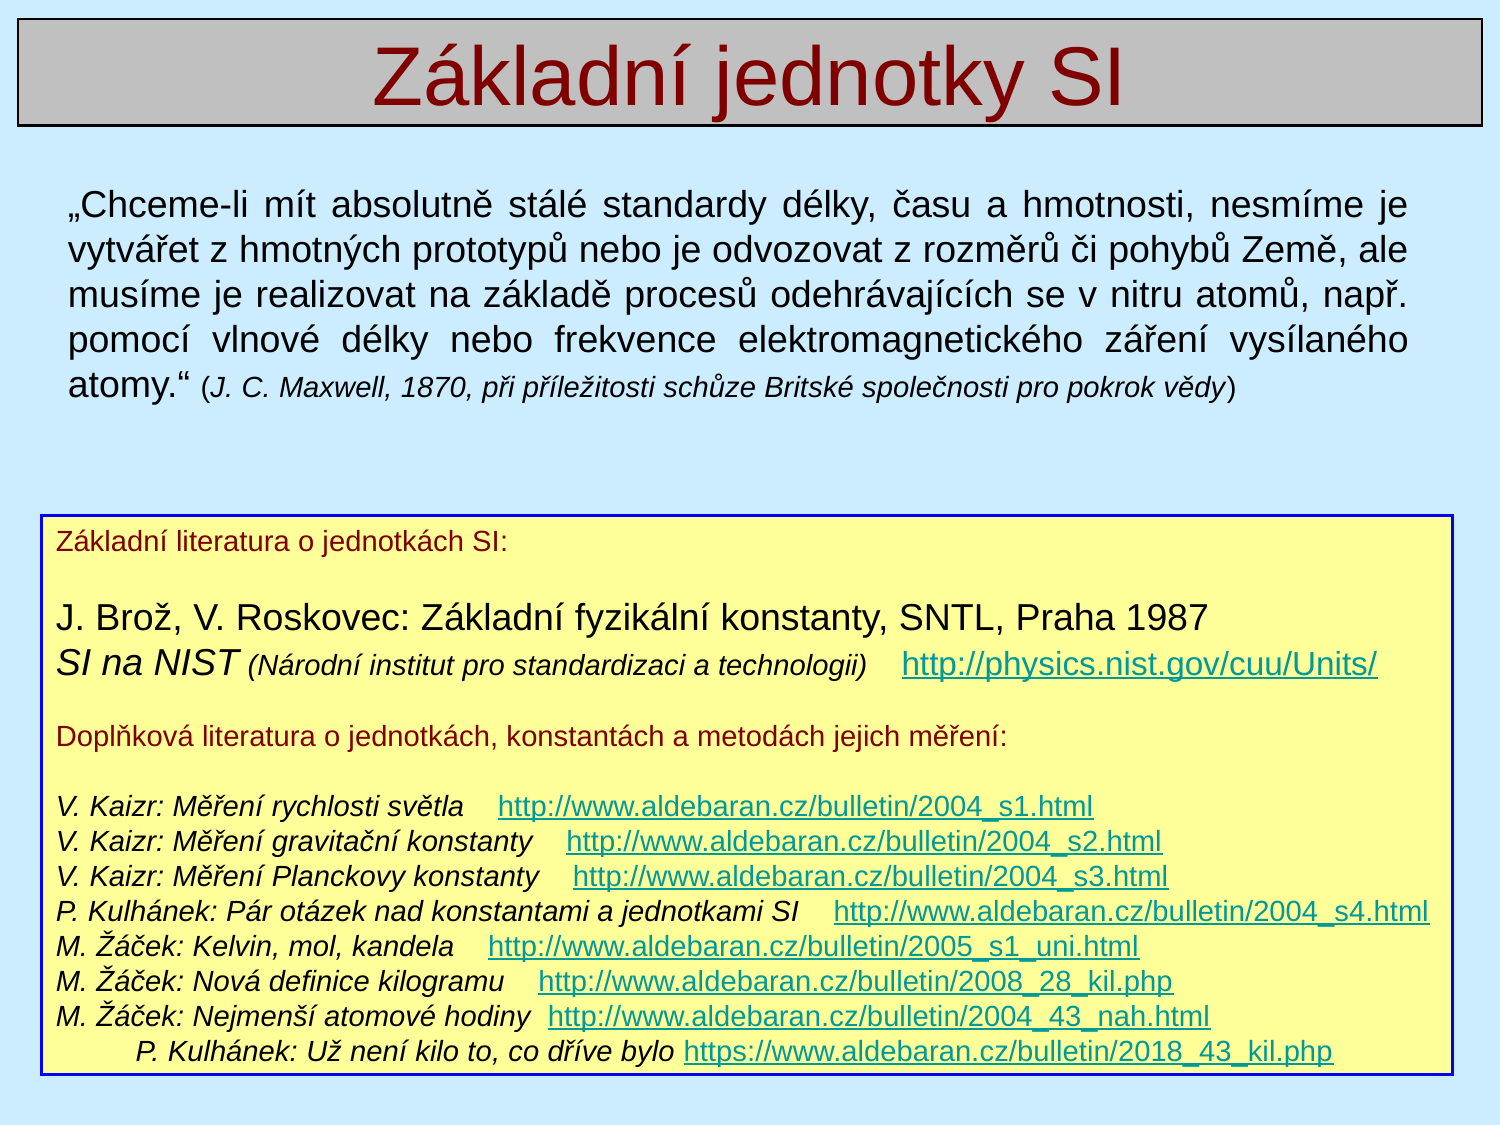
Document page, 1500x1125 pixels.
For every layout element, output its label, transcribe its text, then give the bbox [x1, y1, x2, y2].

title Základní jednotky SI [17, 19, 1483, 126]
text_box Základní literatura o jednotkách SI: J. Brož, V. Roskovec: Základní fyzikální konstanty, SNTL, Praha 1987 SI na NIST (Národní institut pro standardizaci a technologii) http://physics.nist.gov/cuu/Units/ Doplňková literatura o jednotkách, konstantách a metodách jejich měření: V. Kaizr: Měření rychlosti světla http://www.aldebaran.cz/bulletin/2004_s1.html V. Kaizr: Měření gravitační konstanty http://www.aldebaran.cz/bulletin/2004_s2.html V. Kaizr: Měření Planckovy konstanty http://www.aldebaran.cz/bulletin/2004_s3.html P. Kulhánek: Pár otázek nad konstantami a jednotkami SI http://www.aldebaran.cz/bulletin/2004_s4.html M. Žáček: Kelvin, mol, kandela http://www.aldebaran.cz/bulletin/2005_s1_uni.html M. Žáček: Nová definice kilogramu http://www.aldebaran.cz/bulletin/2008_28_kil.php M. Žáček: Nejmenší atomové hodiny http://www.aldebaran.cz/bulletin/2004_43_nah.html P. Kulhánek: Už není kilo to, co dříve bylo https://www.aldebaran.cz/bulletin/2018_43_kil.php [41, 515, 1453, 1075]
text_box „Chceme-li mít absolutně stálé standardy délky, času a hmotnosti, nesmíme je vytvářet z hmotných prototypů nebo je odvozovat z rozměrů či pohybů Země, ale musíme je realizovat na základě procesů odehrávajících se v nitru atomů, např. pomocí vlnové délky nebo frekvence elektromagnetického záření vysílaného atomy.“ (J. C. Maxwell, 1870, při příležitosti schůze Britské společnosti pro pokrok vědy) [53, 172, 1424, 413]
